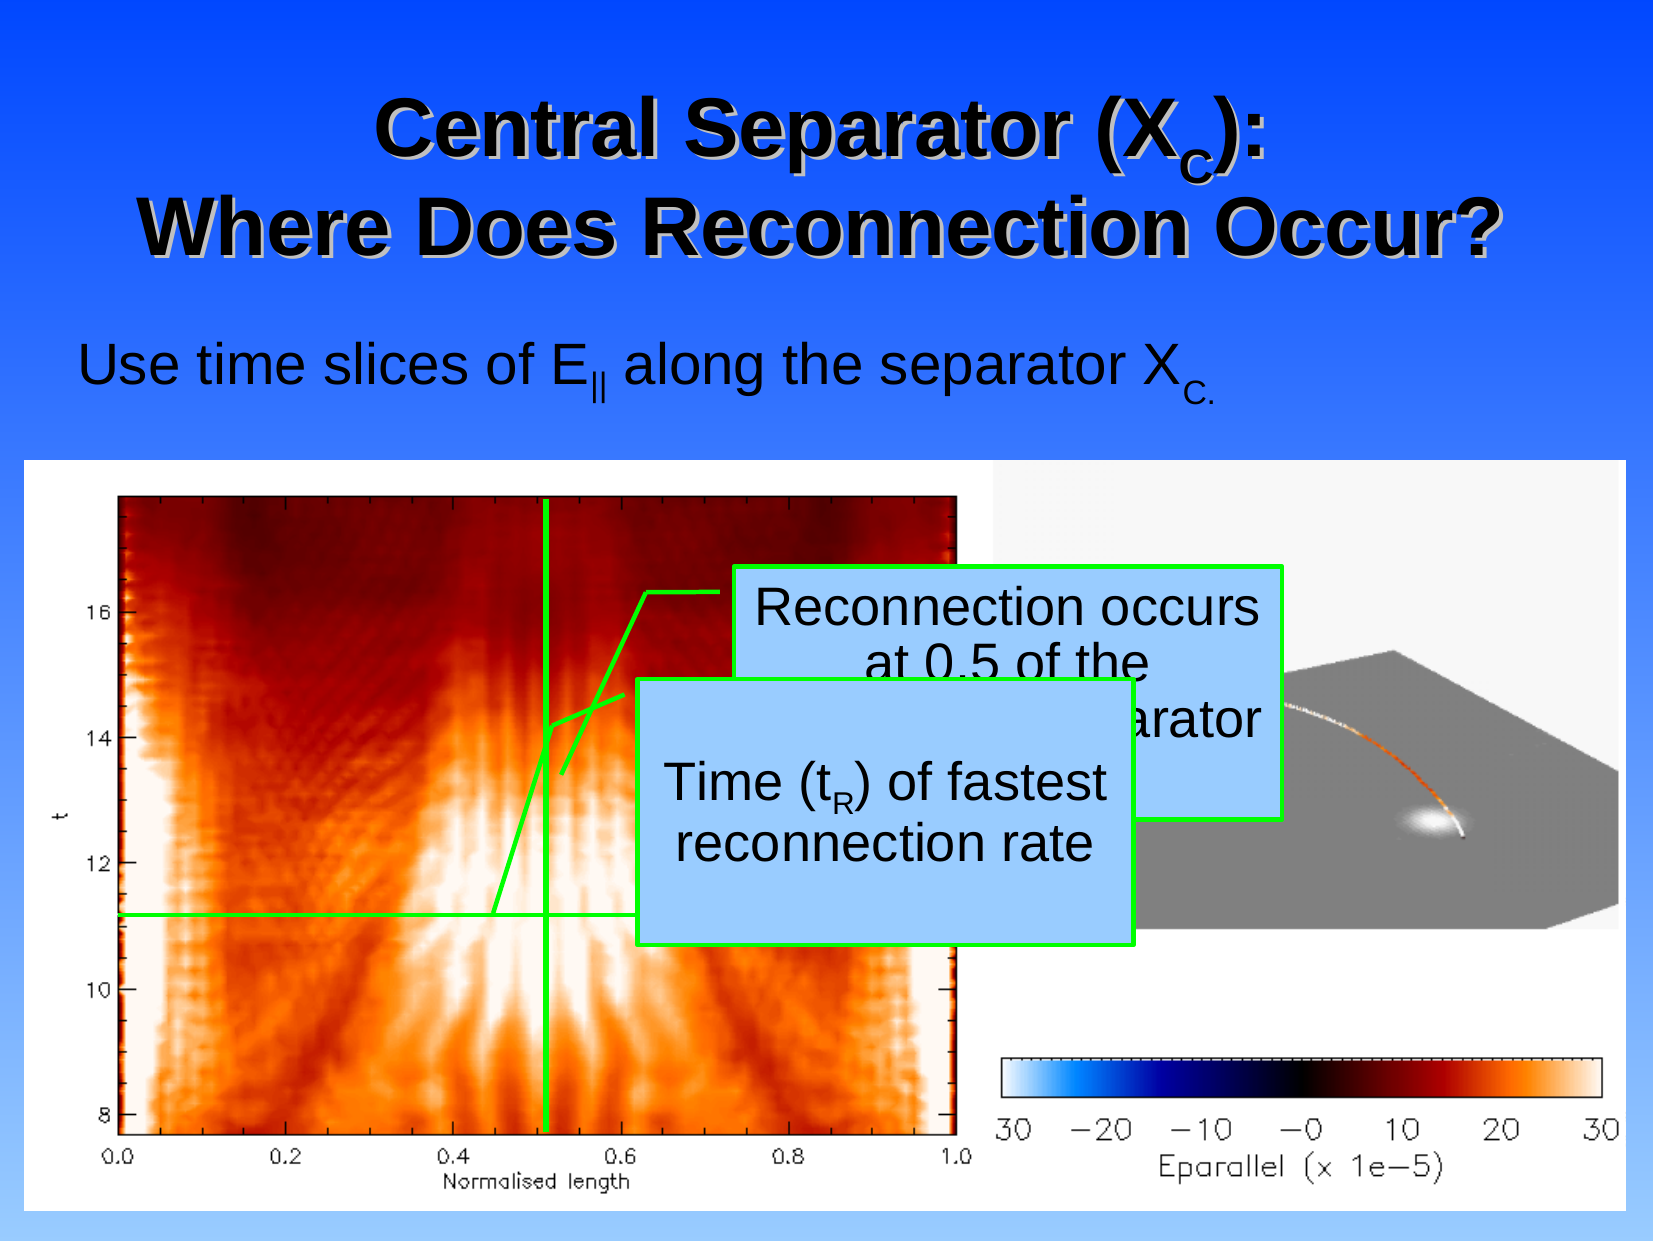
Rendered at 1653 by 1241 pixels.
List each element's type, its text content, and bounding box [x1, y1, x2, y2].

text_box Time (tR) of fastest reconnection rate [637, 679, 1134, 945]
title Central Separator (XC): Where Does Reconnection Occur? [77, 28, 1565, 325]
list Use time slices of E|| along the separator XC. [77, 332, 1565, 414]
text_box Reconnection occurs at 0.5 of the normalised separator length [734, 566, 1282, 820]
picture [24, 460, 1626, 1211]
